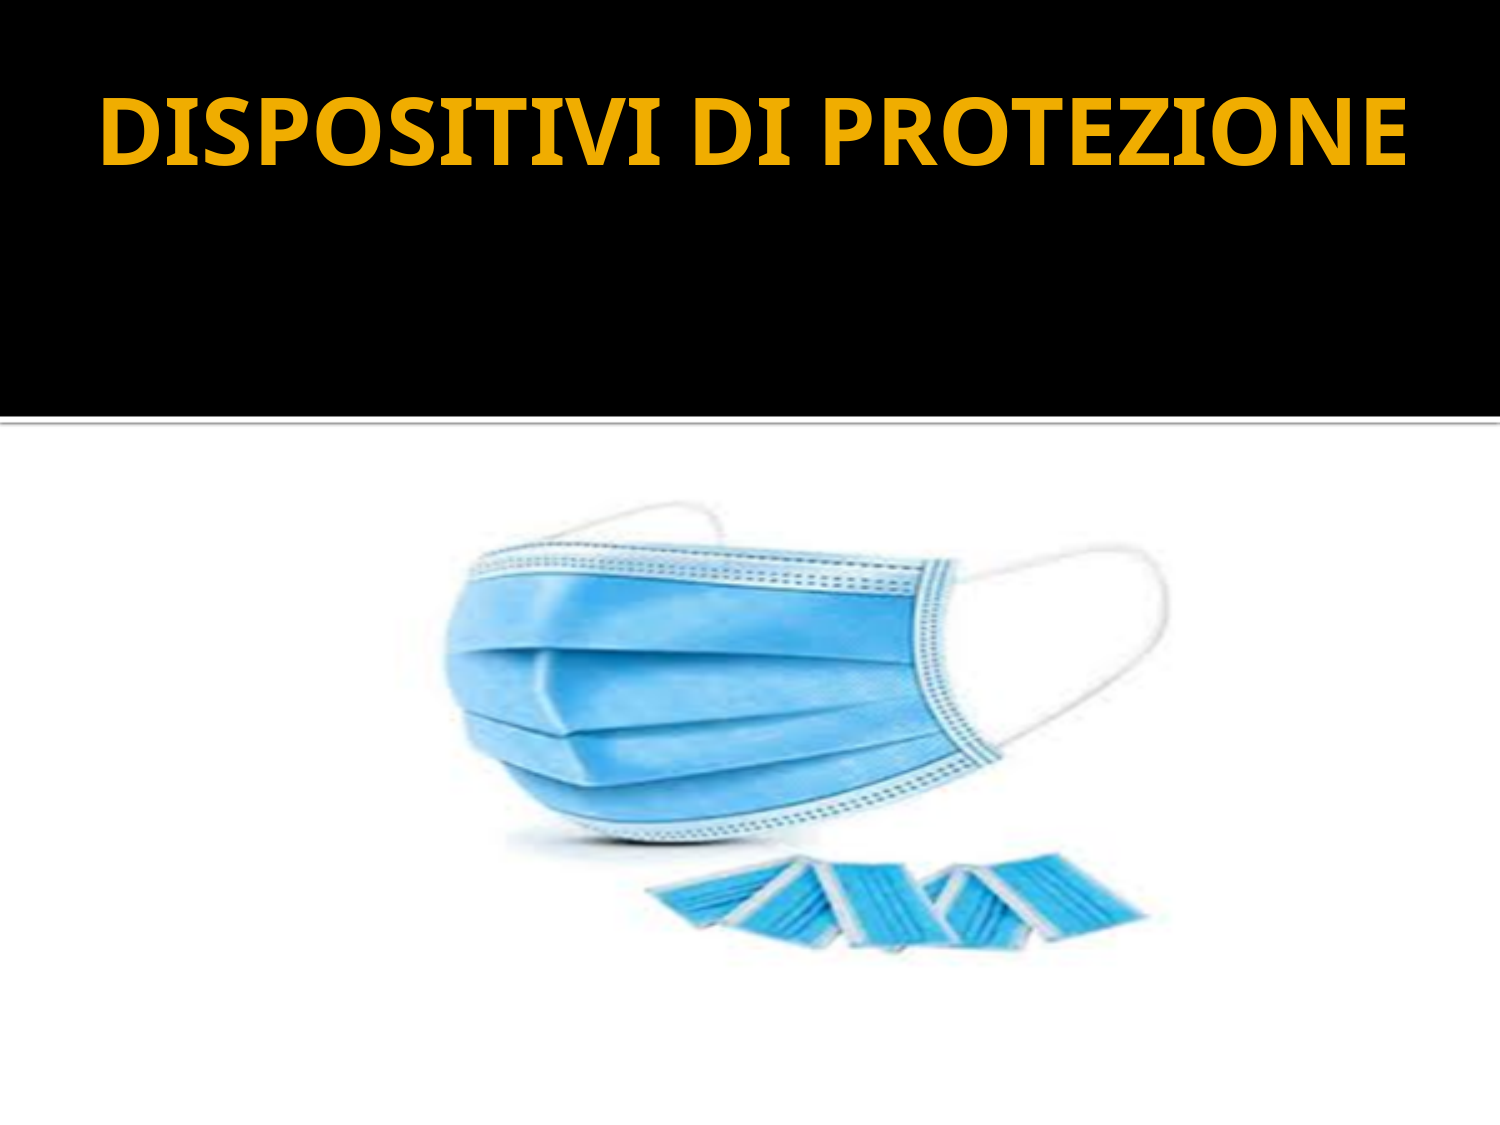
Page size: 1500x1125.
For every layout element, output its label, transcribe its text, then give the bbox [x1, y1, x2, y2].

picture [0, 230, 1500, 1125]
title DISPOSITIVI DI PROTEZIONE [75, 24, 1425, 230]
